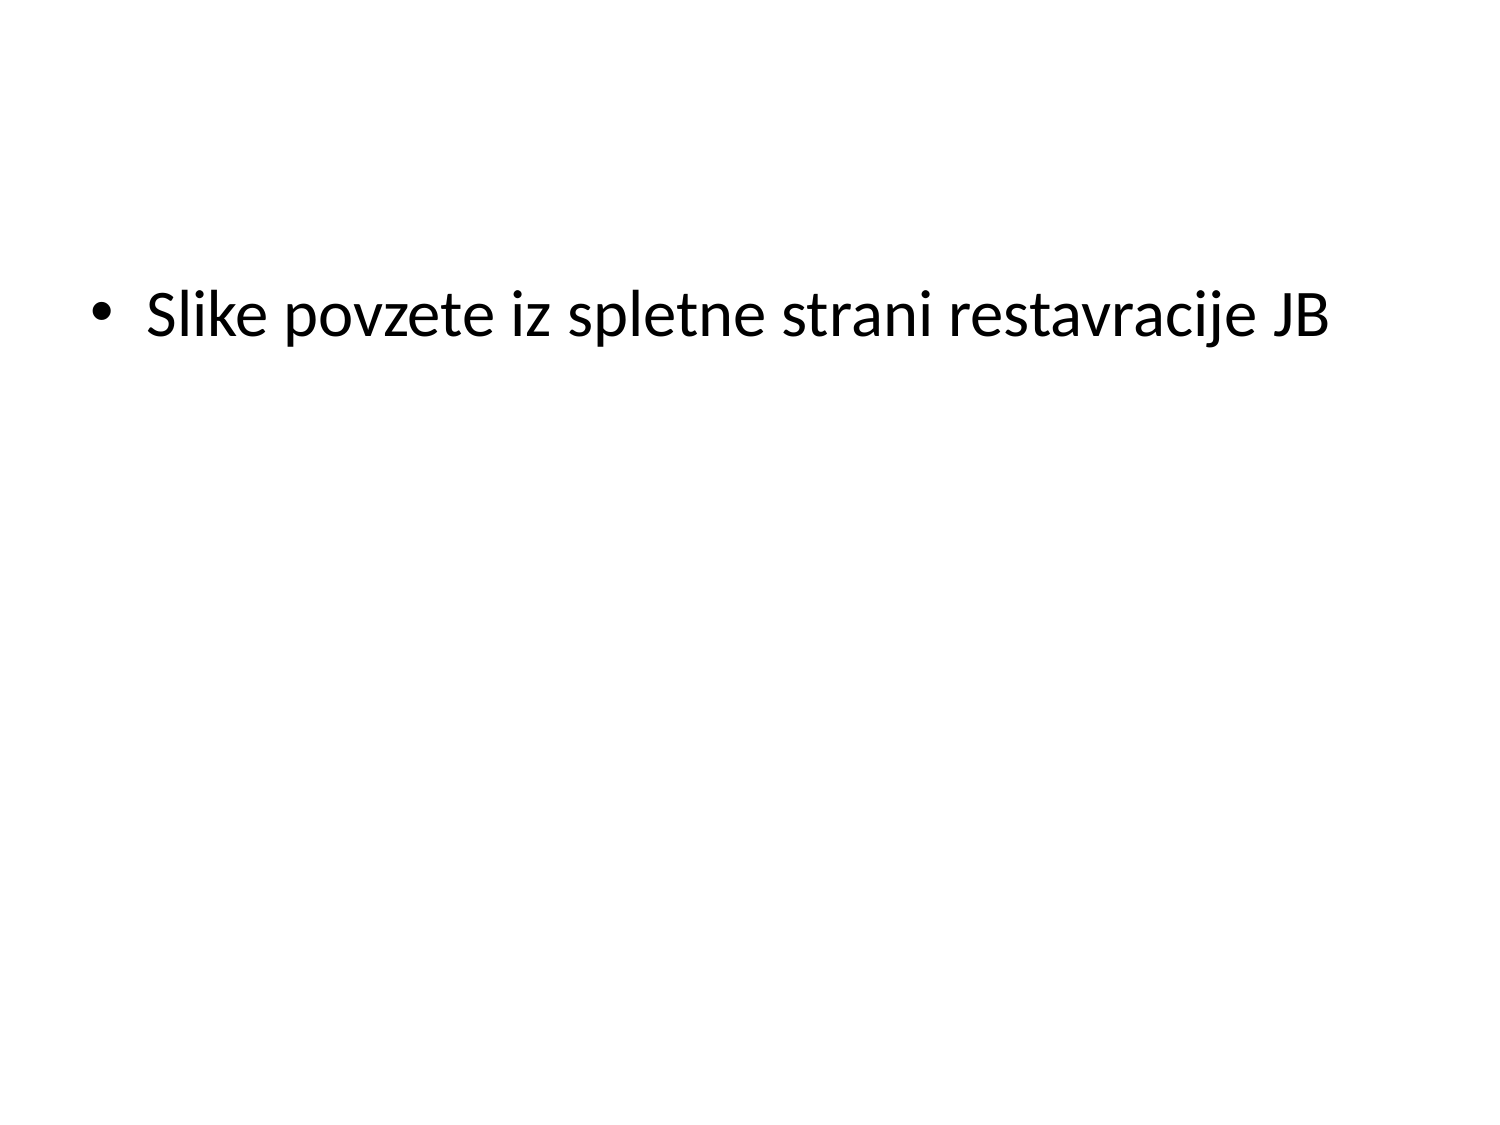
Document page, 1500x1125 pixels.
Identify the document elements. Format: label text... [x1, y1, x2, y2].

list Slike povzete iz spletne strani restavracije JB [75, 262, 1426, 1005]
